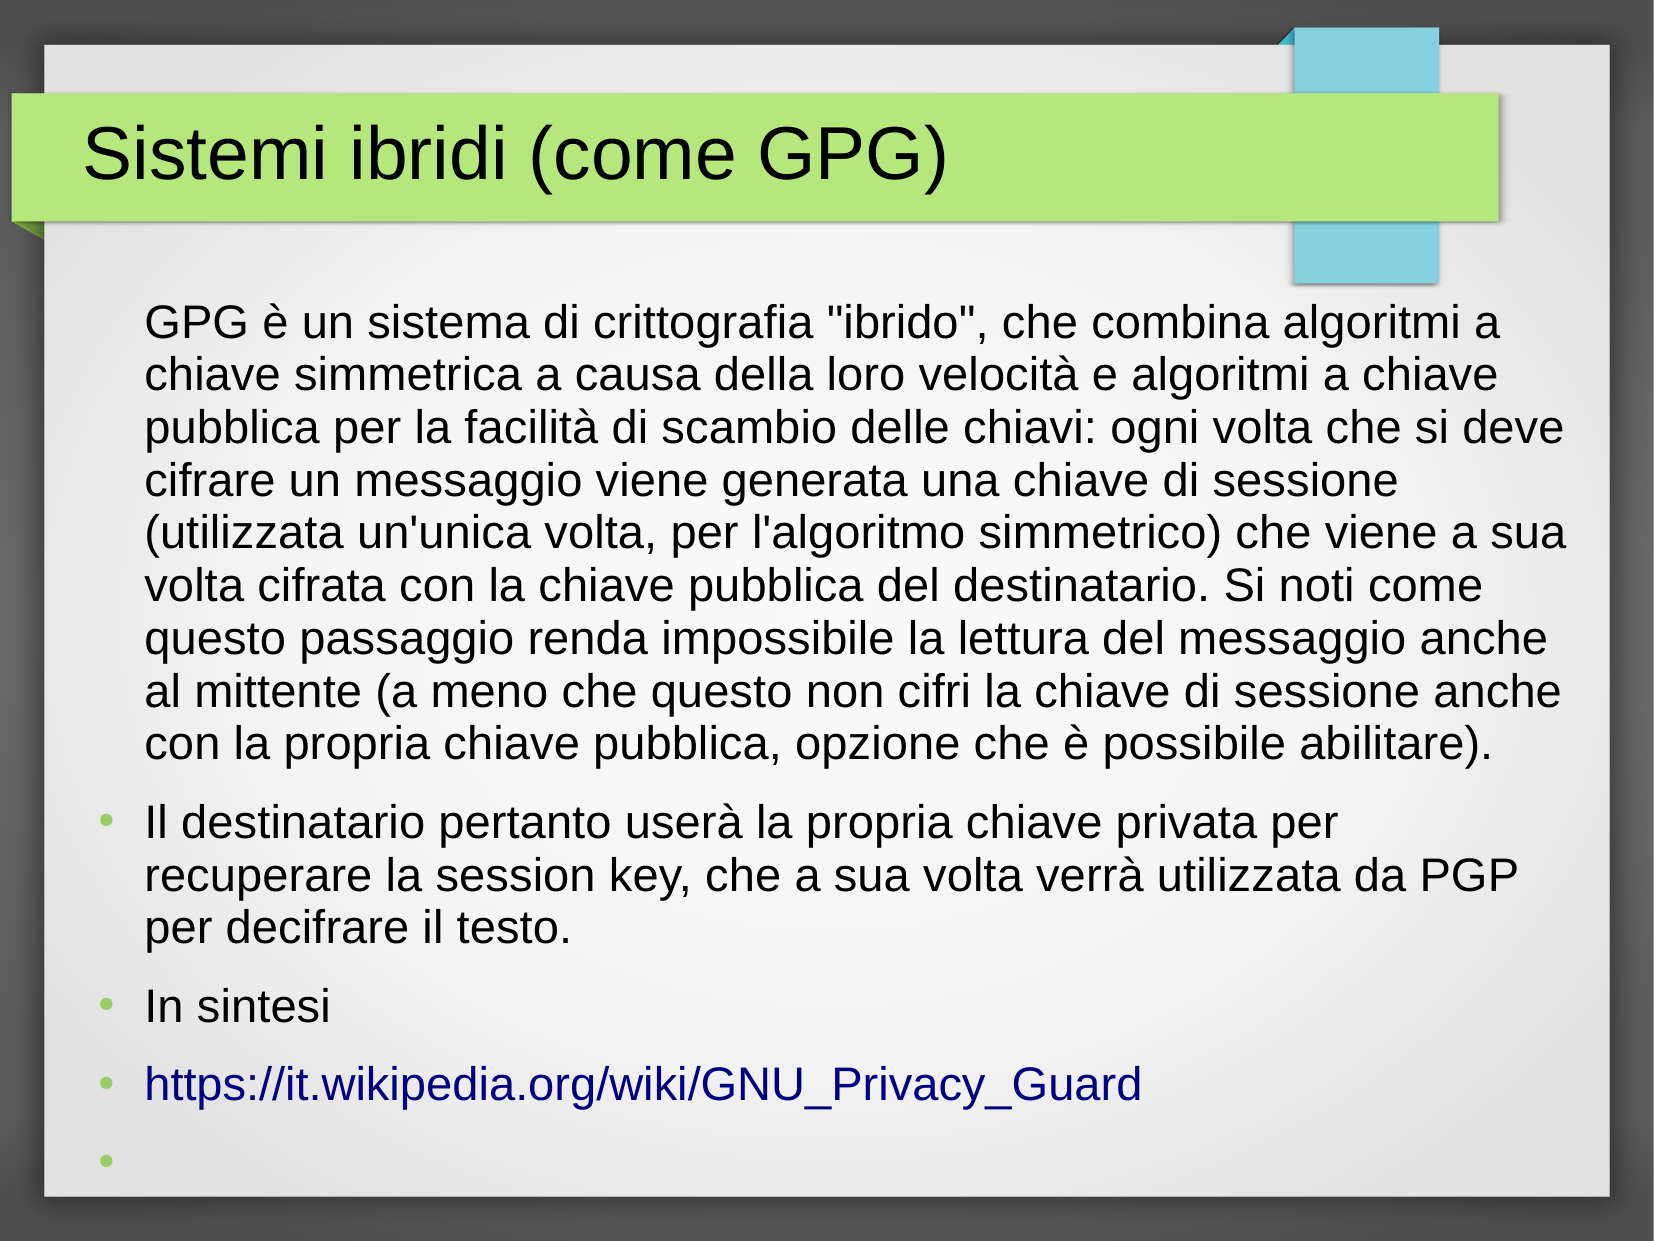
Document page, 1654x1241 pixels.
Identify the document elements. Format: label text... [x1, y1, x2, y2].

title Sistemi ibridi (come GPG) [82, 94, 1264, 213]
picture [0, 0, 1654, 1241]
list GPG è un sistema di crittografia "ibrido", che combina algoritmi a chiave simmetrica a causa della loro velocità e algoritmi a chiave pubblica per la facilità di scambio delle chiavi: ogni volta che si deve cifrare un messaggio viene generata una chiave di sessione (utilizzata un'unica volta, per l'algoritmo simmetrico) che viene a sua volta cifrata con la chiave pubblica del destinatario. Si noti come questo passaggio renda impossibile la lettura del messaggio anche al mittente (a meno che questo non cifri la chiave di sessione anche con la propria chiave pubblica, opzione che è possibile abilitare). Il destinatario pertanto userà la propria chiave privata per recuperare la session key, che a sua volta verrà utilizzata da PGP per decifrare il testo. In sintesi https://it.wikipedia.org/wiki/GNU_Privacy_Guard [82, 295, 1571, 1134]
